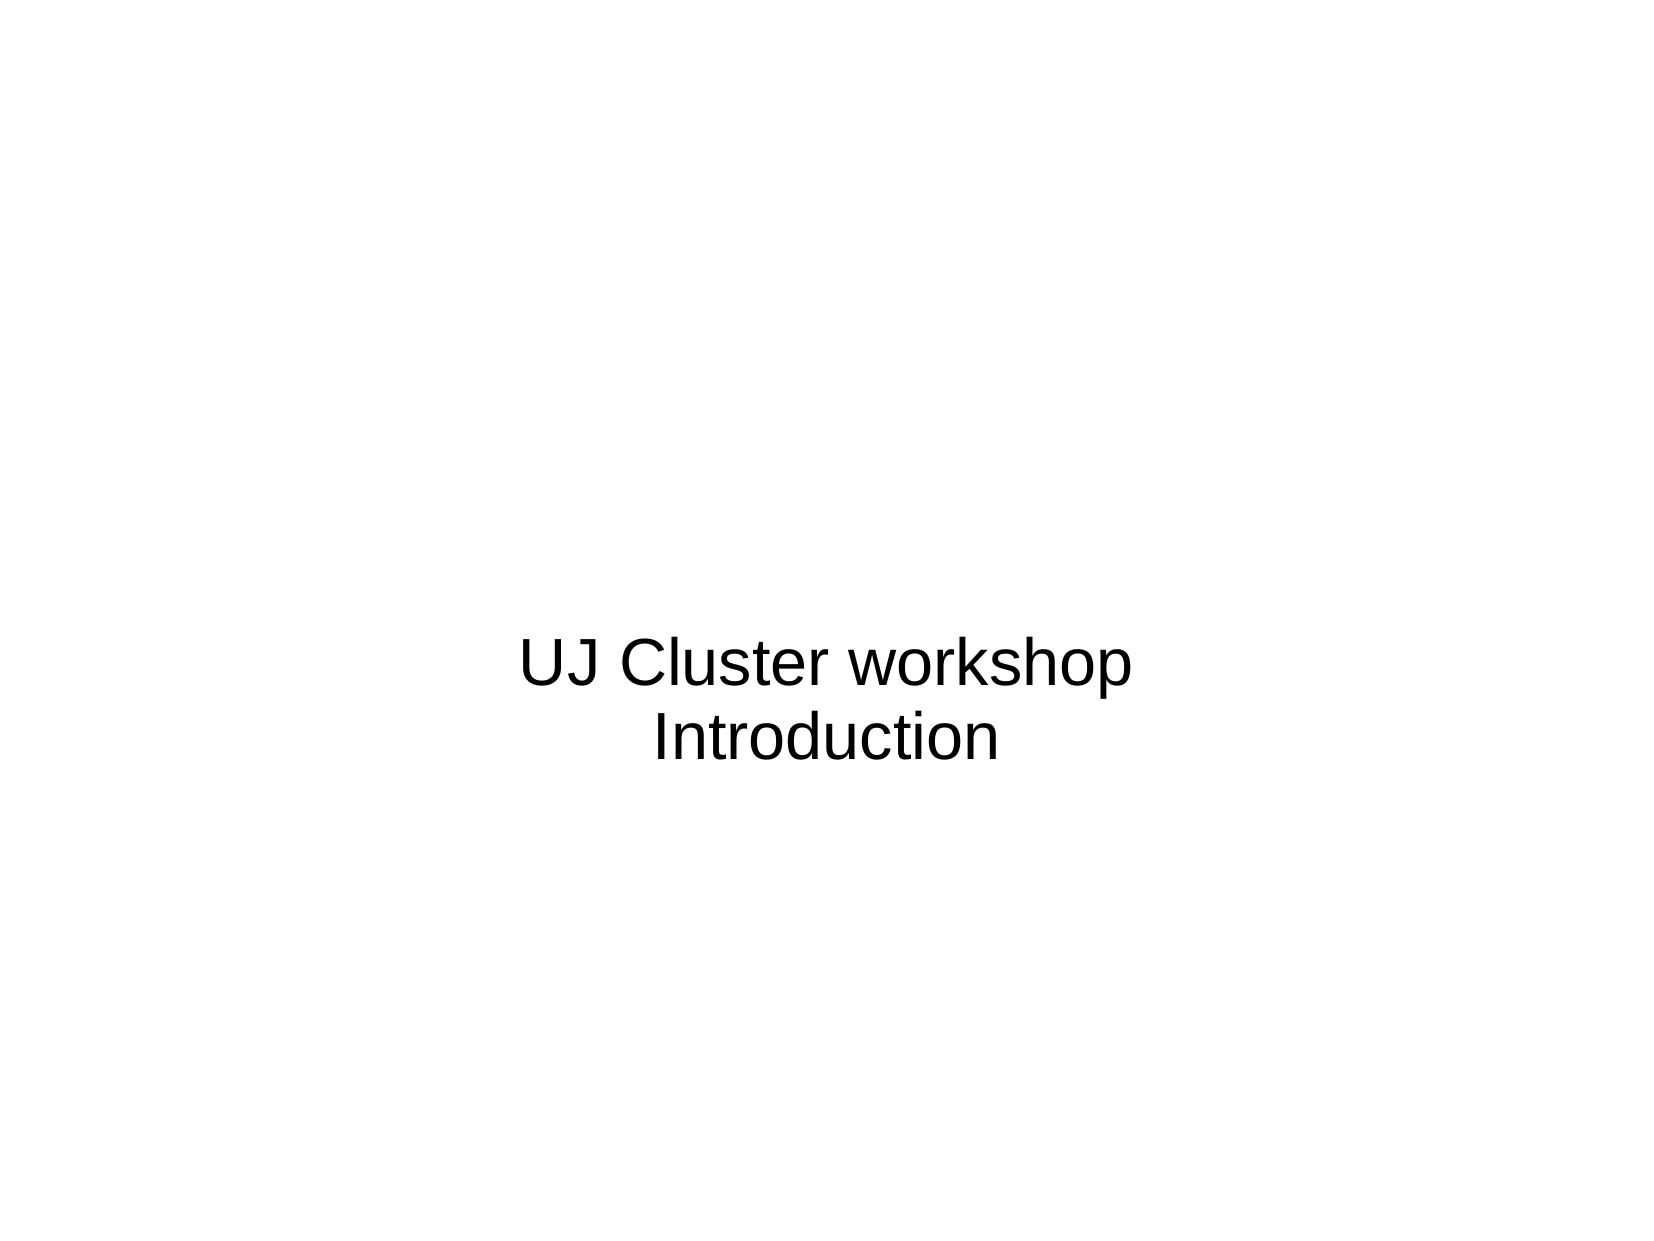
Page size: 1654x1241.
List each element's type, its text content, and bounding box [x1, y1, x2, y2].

subtitle UJ Cluster workshop Introduction [82, 290, 1571, 1109]
